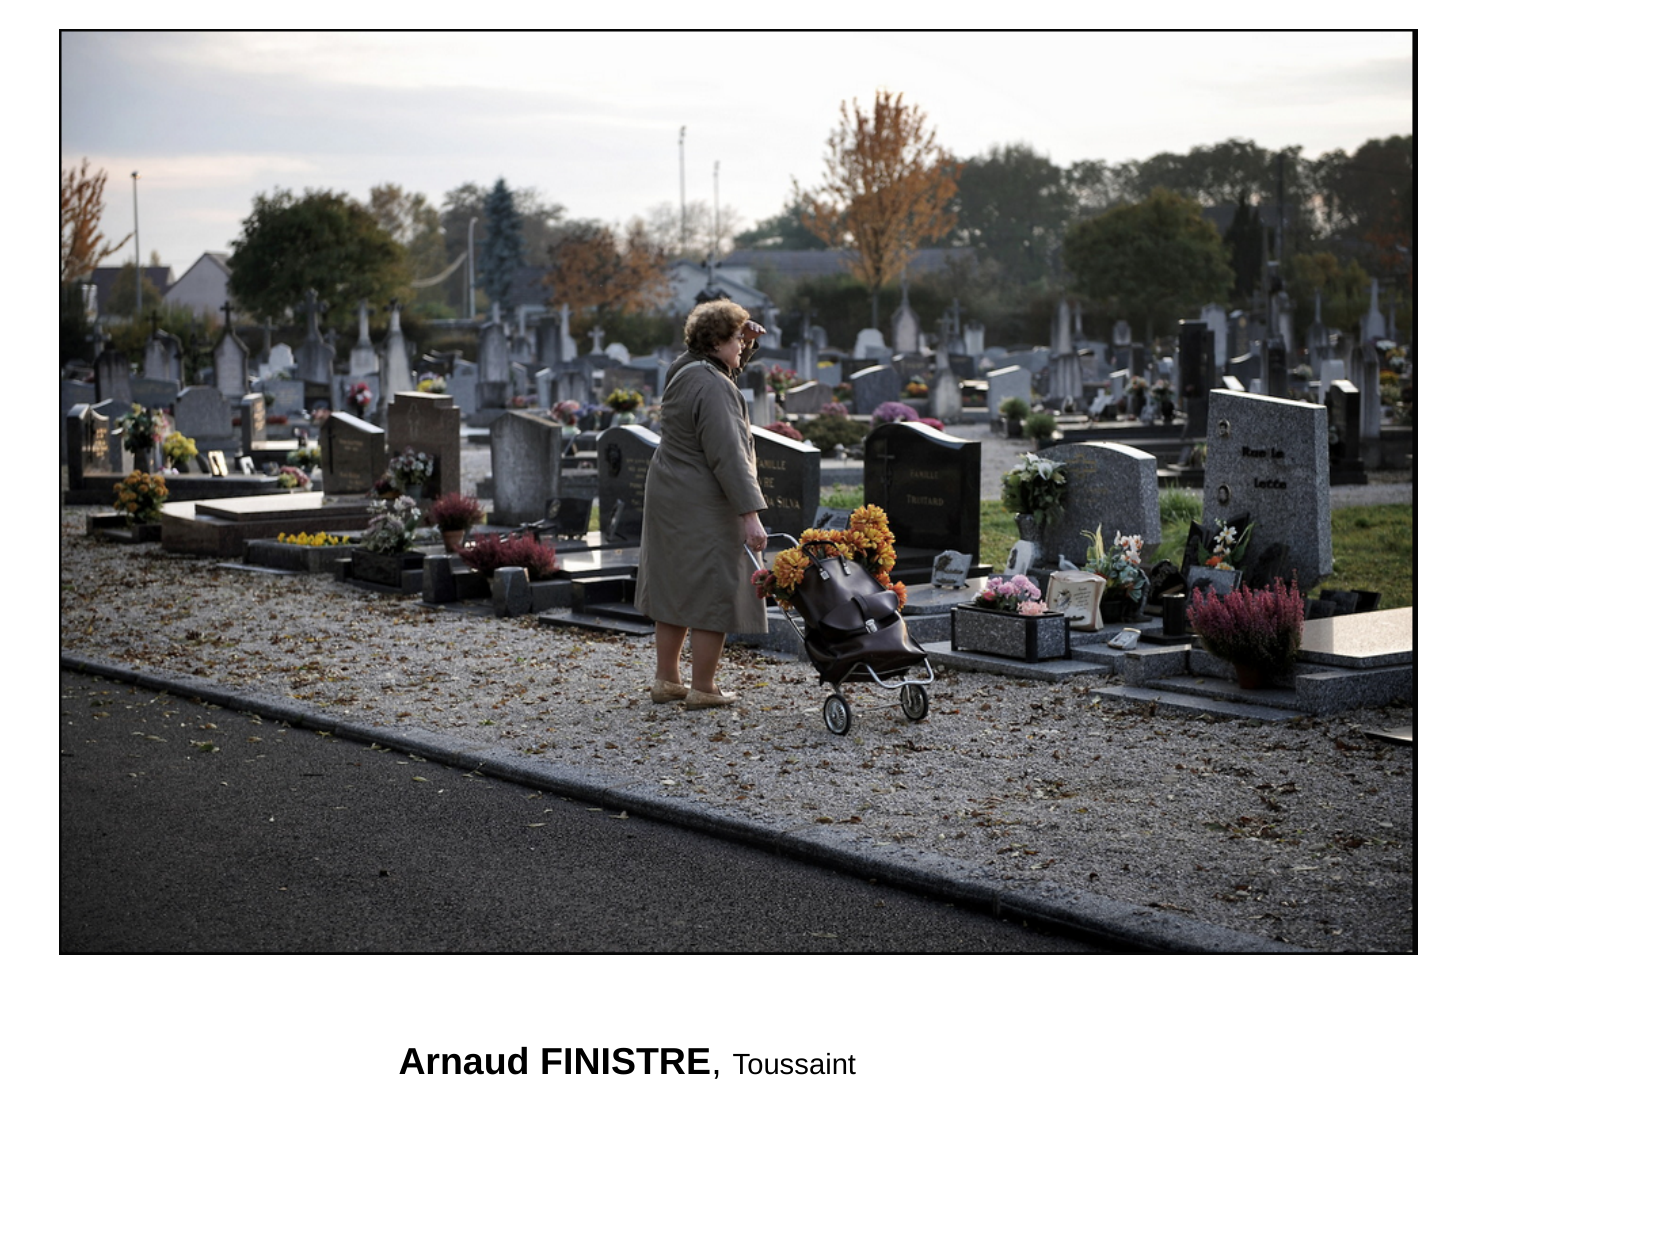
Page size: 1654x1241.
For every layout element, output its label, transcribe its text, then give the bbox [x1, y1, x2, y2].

picture [59, 29, 1418, 955]
text_box Arnaud FINISTRE, Toussaint [383, 1033, 1182, 1092]
